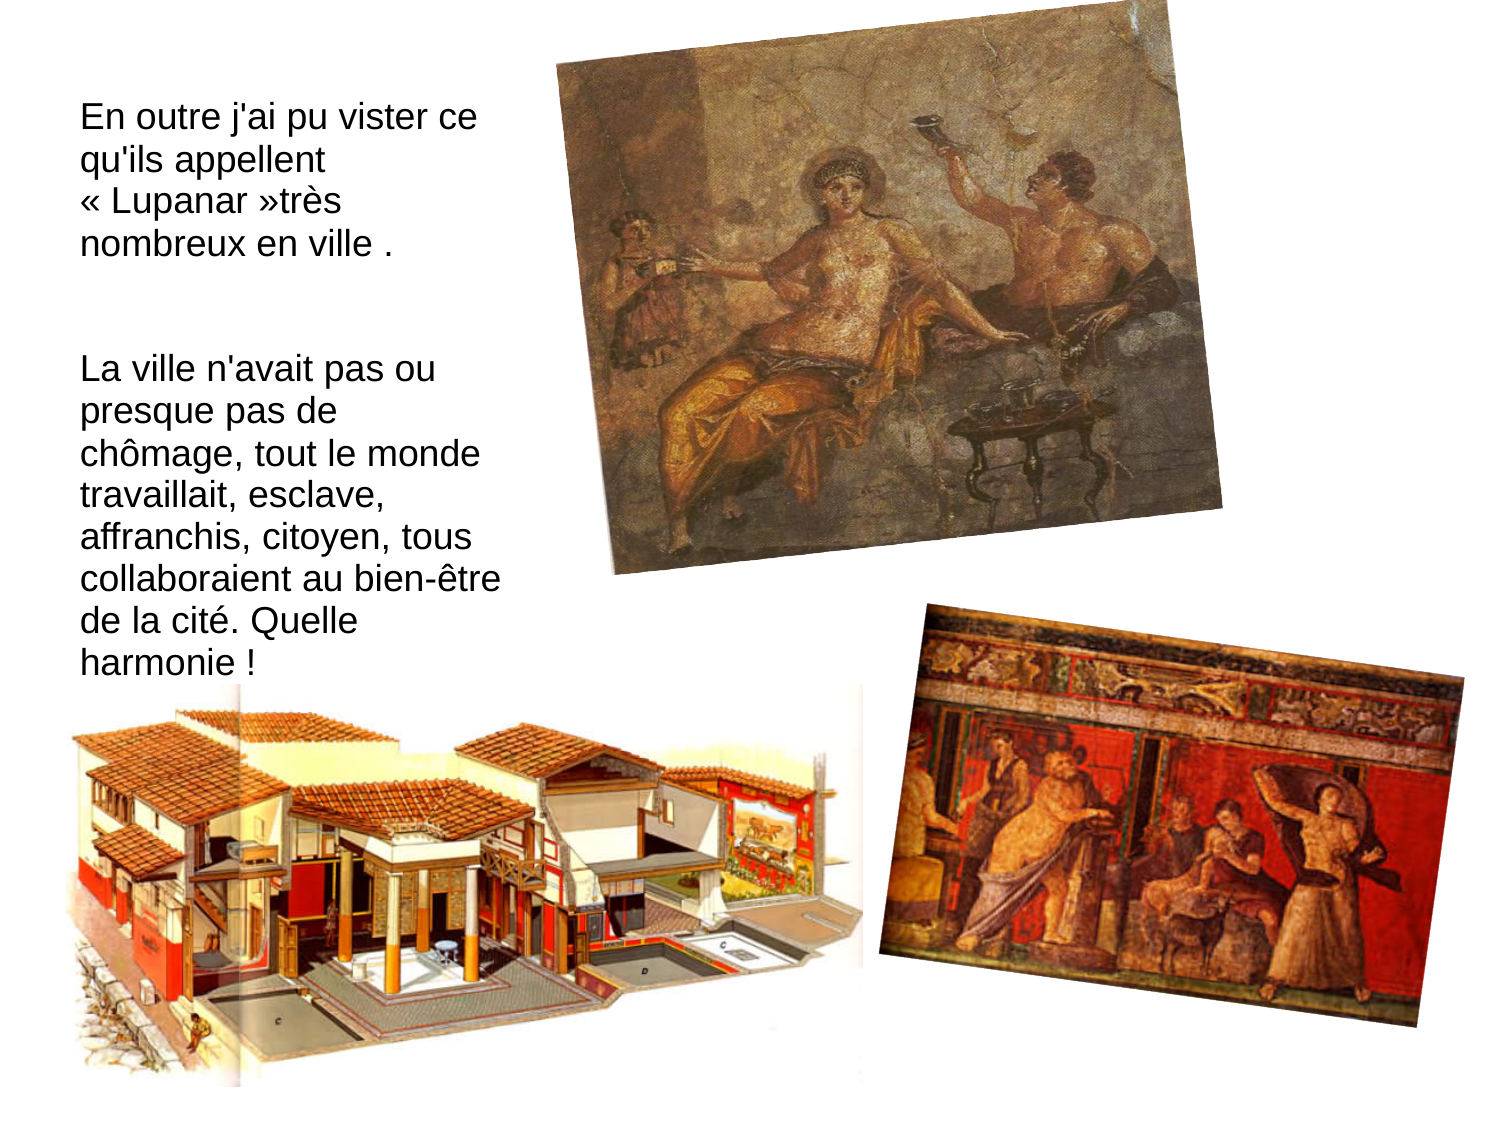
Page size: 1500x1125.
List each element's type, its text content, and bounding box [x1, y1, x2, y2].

picture [66, 684, 863, 1087]
picture [555, 0, 1223, 575]
text_box En outre j'ai pu vister ce qu'ils appellent « Lupanar »très nombreux en ville . La ville n'avait pas ou presque pas de chômage, tout le monde travaillait, esclave, affranchis, citoyen, tous collaboraient au bien-être de la cité. Quelle harmonie ! [65, 88, 520, 692]
picture [878, 602, 1465, 1028]
